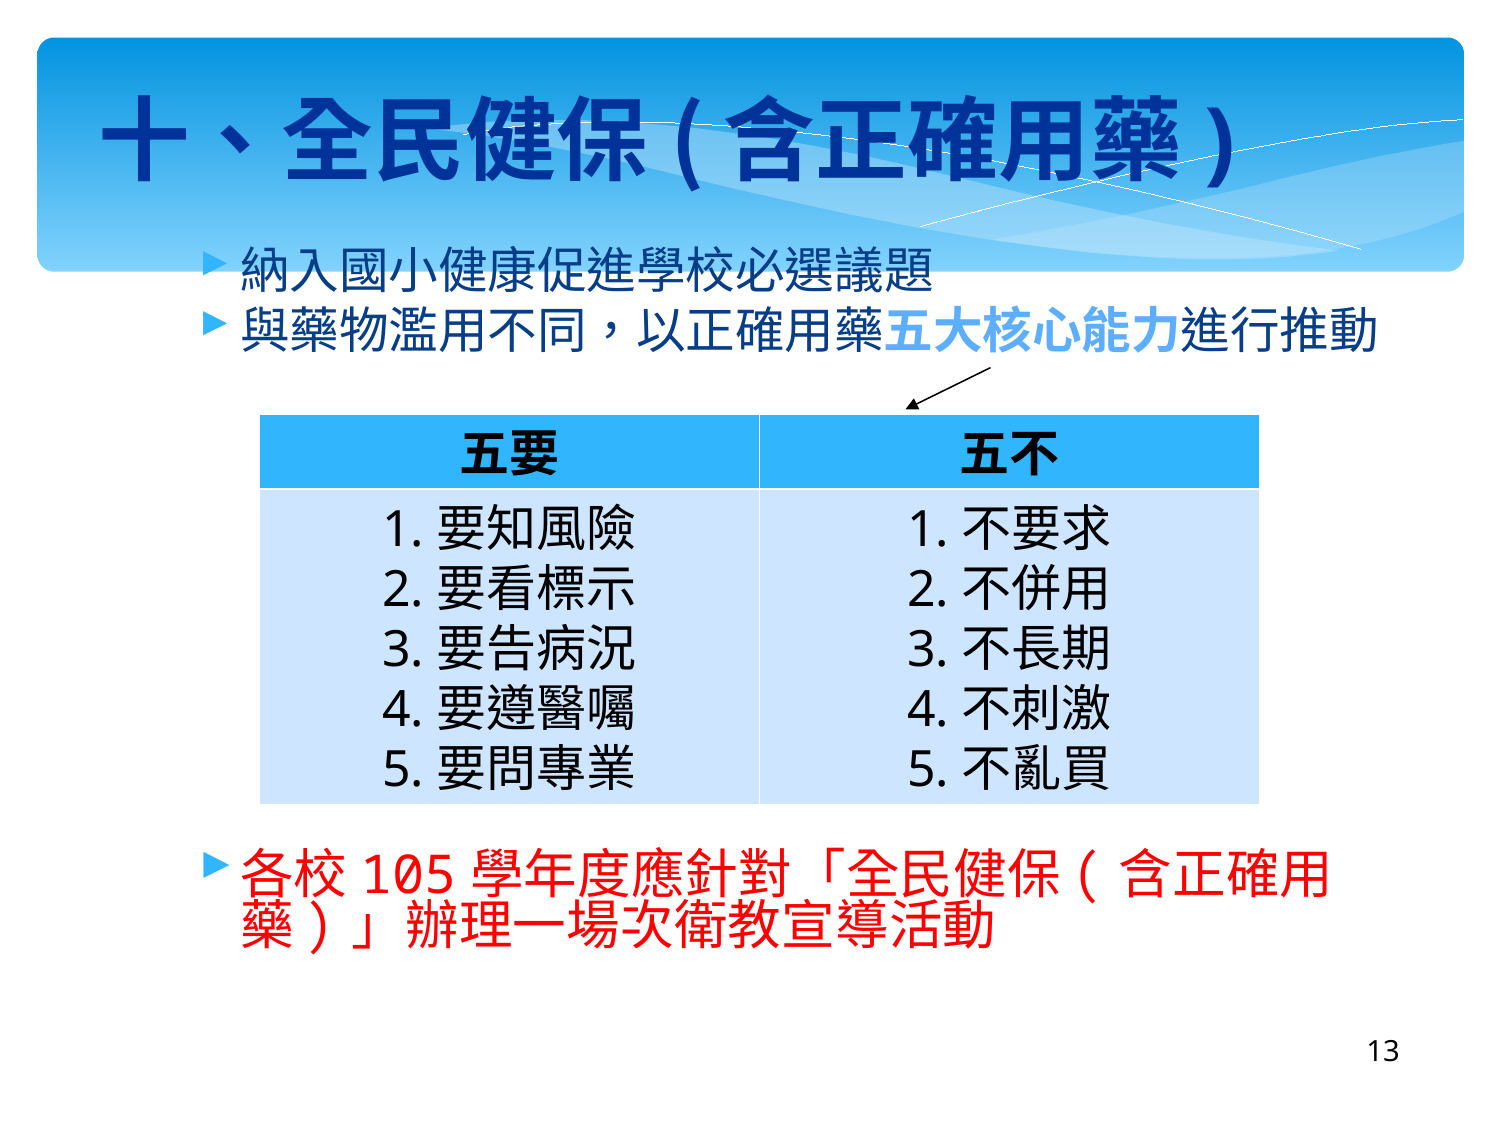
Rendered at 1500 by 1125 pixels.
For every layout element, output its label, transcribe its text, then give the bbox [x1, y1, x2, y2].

title 十、全民健保(含正確用藥) [29, 42, 1305, 231]
table_cell 1.要知風險 2.要看標示 3.要告病況 4.要遵醫囑 5.要問專業 [260, 490, 759, 804]
list 納入國小健康促進學校必選議題 與藥物濫用不同，以正確用藥五大核心能力進行推動 各校105學年度應針對「全民健保(含正確用藥)」辦理一場次衛教宣導活動 [166, 243, 1429, 969]
table_header 五不 [760, 415, 1259, 488]
text_box <number> [1102, 1025, 1415, 1101]
table_cell 1.不要求 2.不併用 3.不長期 4.不刺激 5.不亂買 [760, 490, 1259, 804]
table_header 五要 [260, 415, 759, 488]
